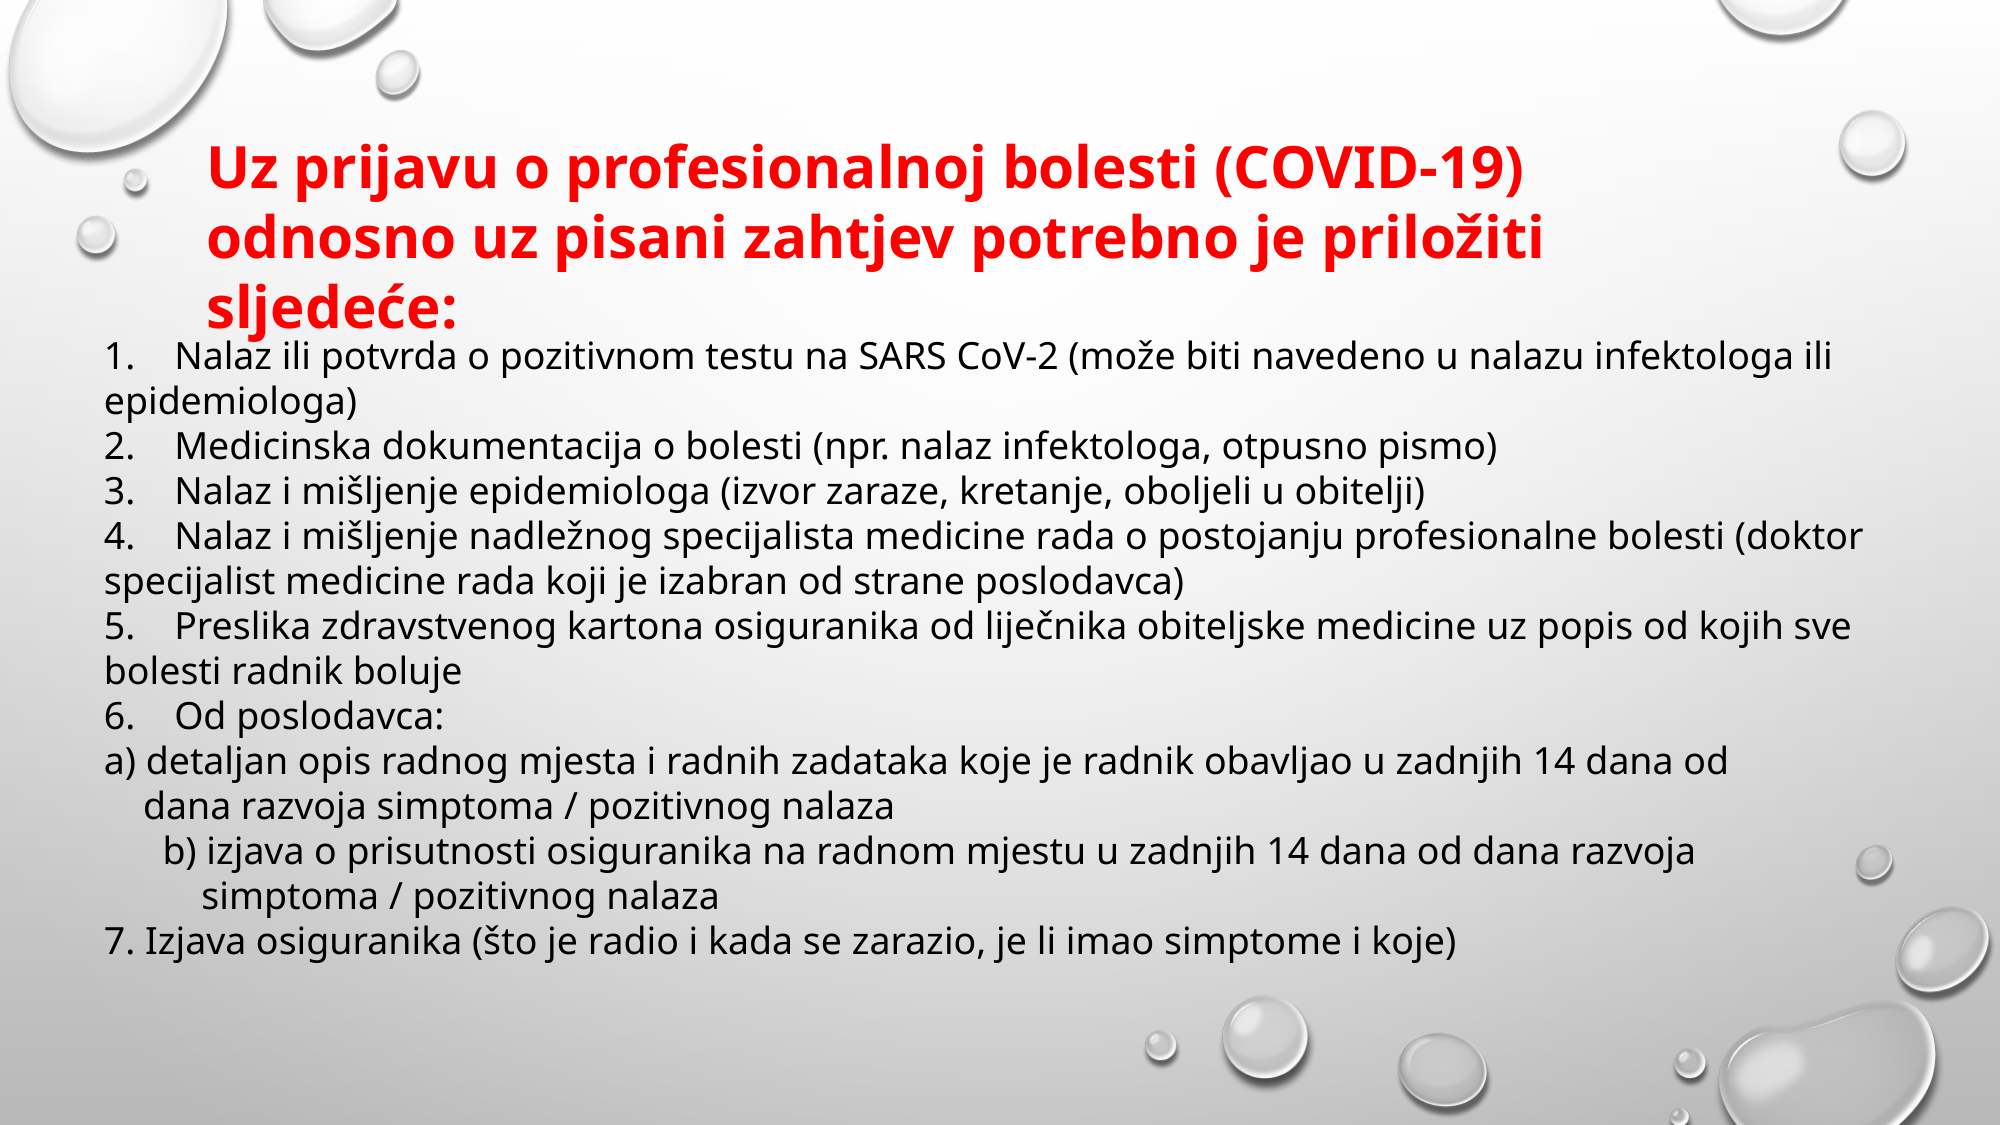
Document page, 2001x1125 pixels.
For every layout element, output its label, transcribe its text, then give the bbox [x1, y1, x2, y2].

text_box 1. Nalaz ili potvrda o pozitivnom testu na SARS CoV-2 (može biti navedeno u nalazu infektologa ili epidemiologa) 2. Medicinska dokumentacija o bolesti (npr. nalaz infektologa, otpusno pismo) 3. Nalaz i mišljenje epidemiologa (izvor zaraze, kretanje, oboljeli u obitelji) 4. Nalaz i mišljenje nadležnog specijalista medicine rada o postojanju profesionalne bolesti (doktor specijalist medicine rada koji je izabran od strane poslodavca) 5. Preslika zdravstvenog kartona osiguranika od liječnika obiteljske medicine uz popis od kojih sve bolesti radnik boluje 6. Od poslodavca: a) detaljan opis radnog mjesta i radnih zadataka koje je radnik obavljao u zadnjih 14 dana od dana razvoja simptoma / pozitivnog nalaza b) izjava o prisutnosti osiguranika na radnom mjestu u zadnjih 14 dana od dana razvoja simptoma / pozitivnog nalaza 7. Izjava osiguranika (što je radio i kada se zarazio, je li imao simptome i koje) [89, 325, 1956, 970]
text_box Uz prijavu o profesionalnoj bolesti (COVID-19) odnosno uz pisani zahtjev potrebno je priložiti sljedeće: [191, 123, 1746, 348]
